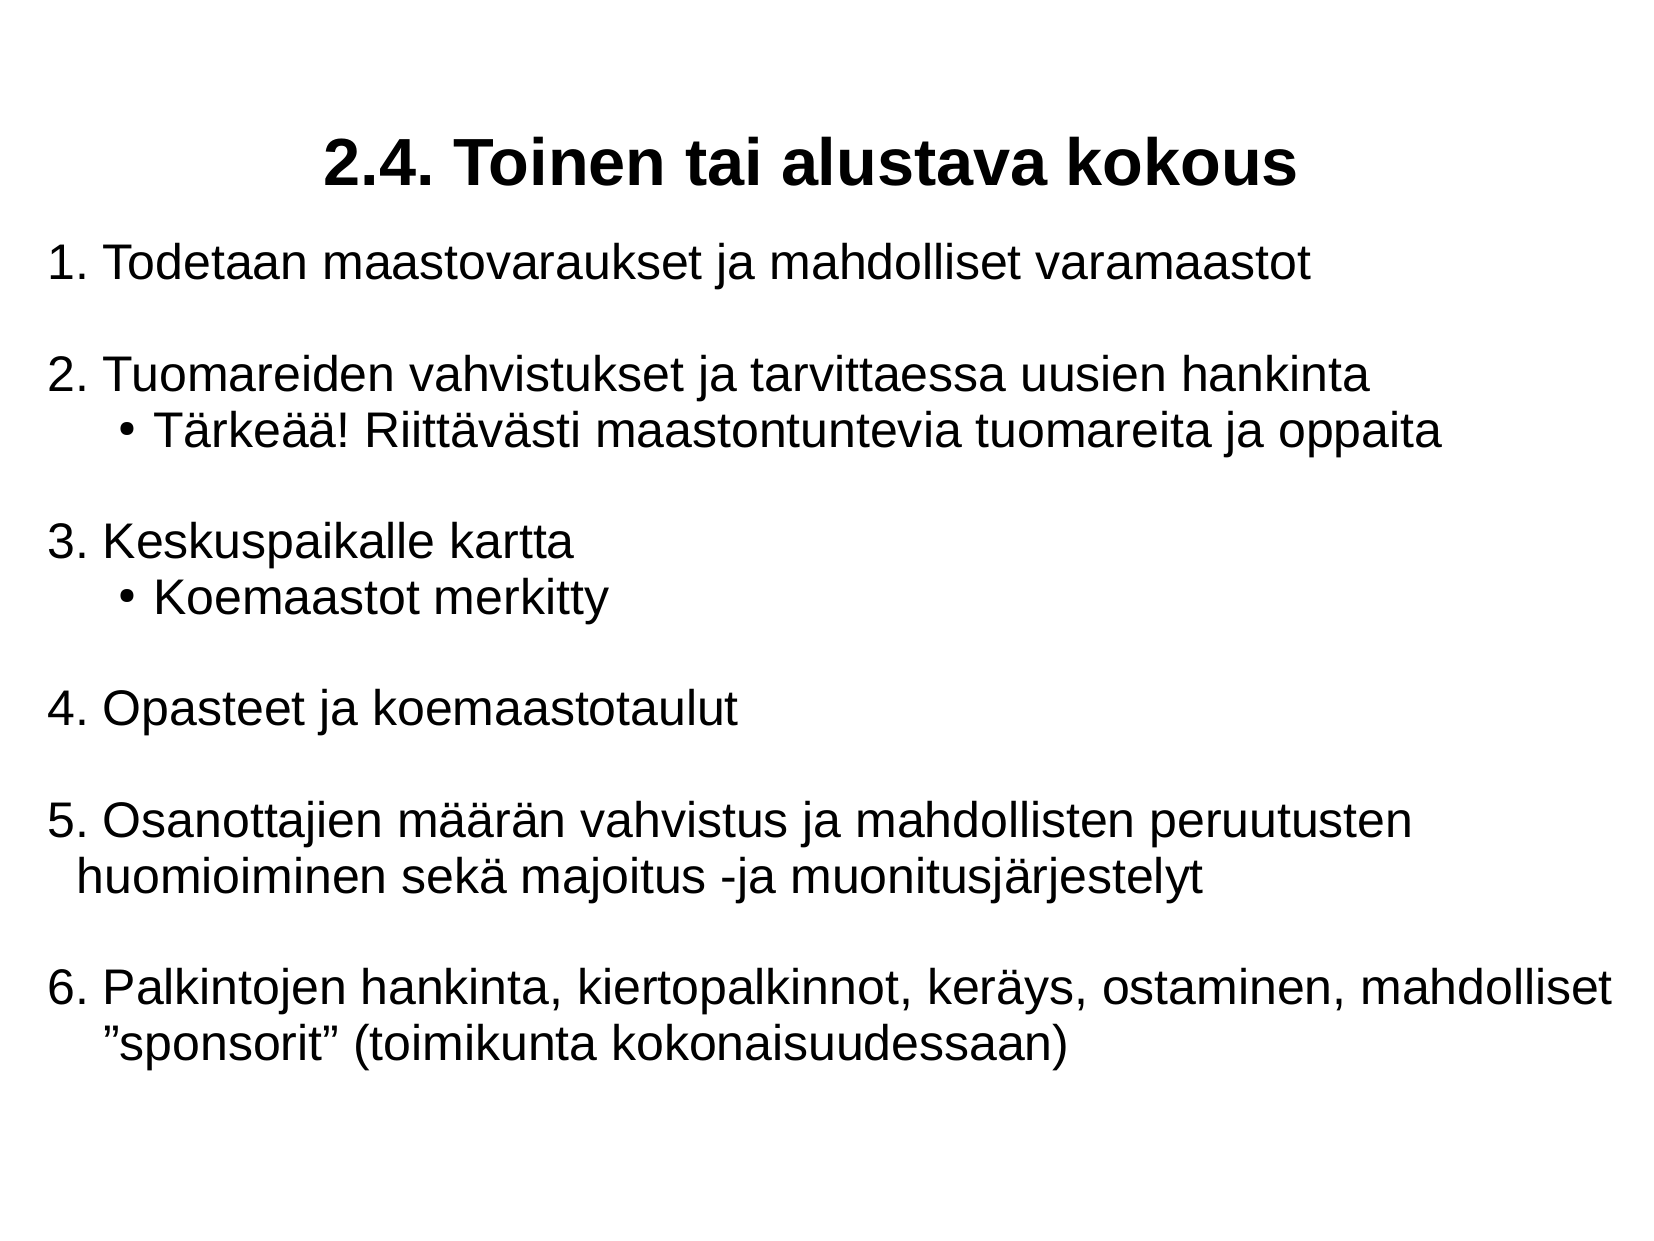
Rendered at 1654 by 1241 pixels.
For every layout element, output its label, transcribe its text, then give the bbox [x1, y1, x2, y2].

title 2.4. Toinen tai alustava kokous [118, 112, 1506, 213]
subtitle Todetaan maastovaraukset ja mahdolliset varamaastot Tuomareiden vahvistukset ja tarvittaessa uusien hankinta Tärkeää! Riittävästi maastontuntevia tuomareita ja oppaita Keskuspaikalle kartta Koemaastot merkitty Opasteet ja koemaastotaulut Osanottajien määrän vahvistus ja mahdollisten peruutusten huomioiminen sekä majoitus -ja muonitusjärjestelyt Palkintojen hankinta, kiertopalkinnot, keräys, ostaminen, mahdolliset ”sponsorit” (toimikunta kokonaisuudessaan) [47, 234, 1630, 1229]
